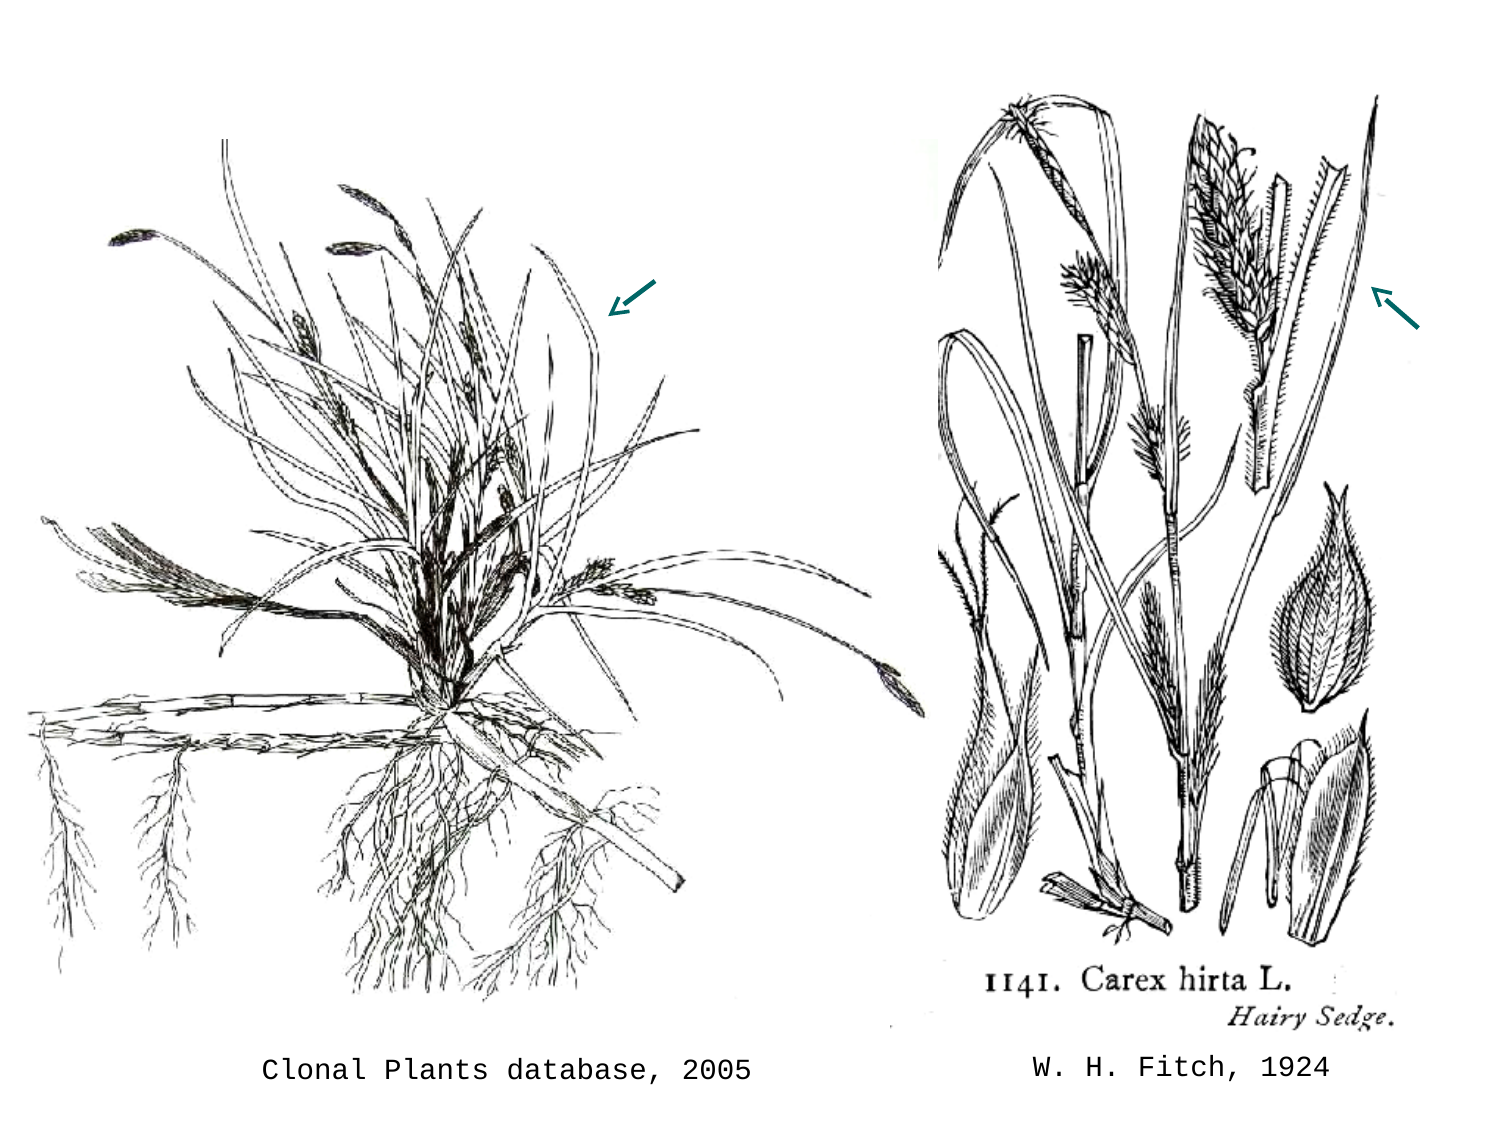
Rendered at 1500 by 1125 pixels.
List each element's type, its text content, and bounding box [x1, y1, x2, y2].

text_box W. H. Fitch, 1924 [1018, 1039, 1430, 1090]
text_box Clonal Plants database, 2005 [246, 1042, 767, 1094]
picture [10, 70, 1433, 1046]
